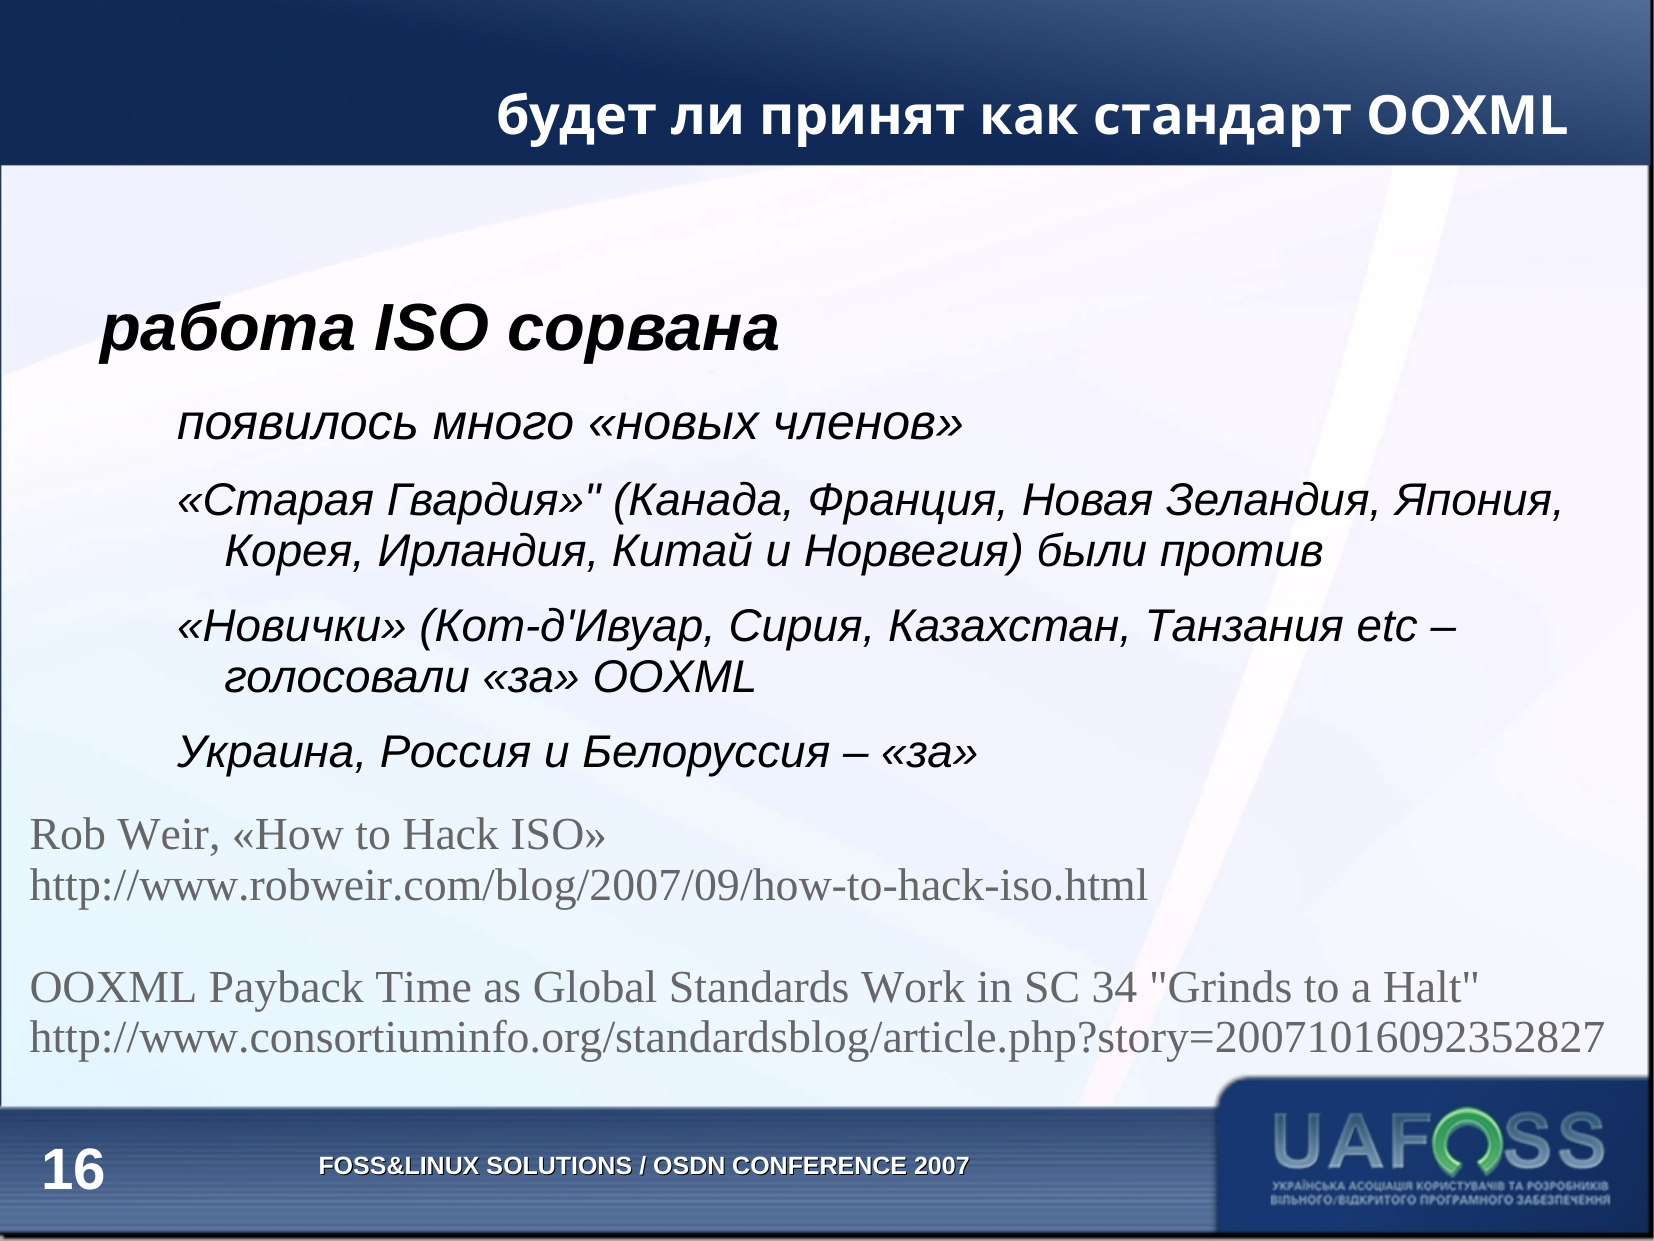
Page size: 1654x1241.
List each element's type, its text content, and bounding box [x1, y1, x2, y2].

text_box 1 [29, 1136, 292, 1202]
list работа ISO сорвана появилось много «новых членов» «Старая Гвардия»" (Канада, Франция, Новая Зеландия, Япония, Корея, Ирландия, Китай и Норвегия) были против «Новички» (Кот-д'Ивуар, Сирия, Казахстан, Танзания etc – голосовали «за» OOXML Украина, Россия и Белоруссия – «за» [82, 290, 1571, 809]
picture [0, 0, 1654, 1241]
title будет ли принят как стандарт OOXML [82, 49, 1571, 178]
text_box Rob Weir, «How to Hack ISO» http://www.robweir.com/blog/2007/09/how-to-hack-iso.html OOXML Payback Time as Global Standards Work in SC 34 "Grinds to a Halt" http://www.consortiuminfo.org/standardsblog/article.php?story=20071016092352827 [29, 809, 1607, 1063]
text_box FOSS&LINUX SOLUTIONS / OSDN CONFERENCE 2007 [318, 1151, 1034, 1180]
